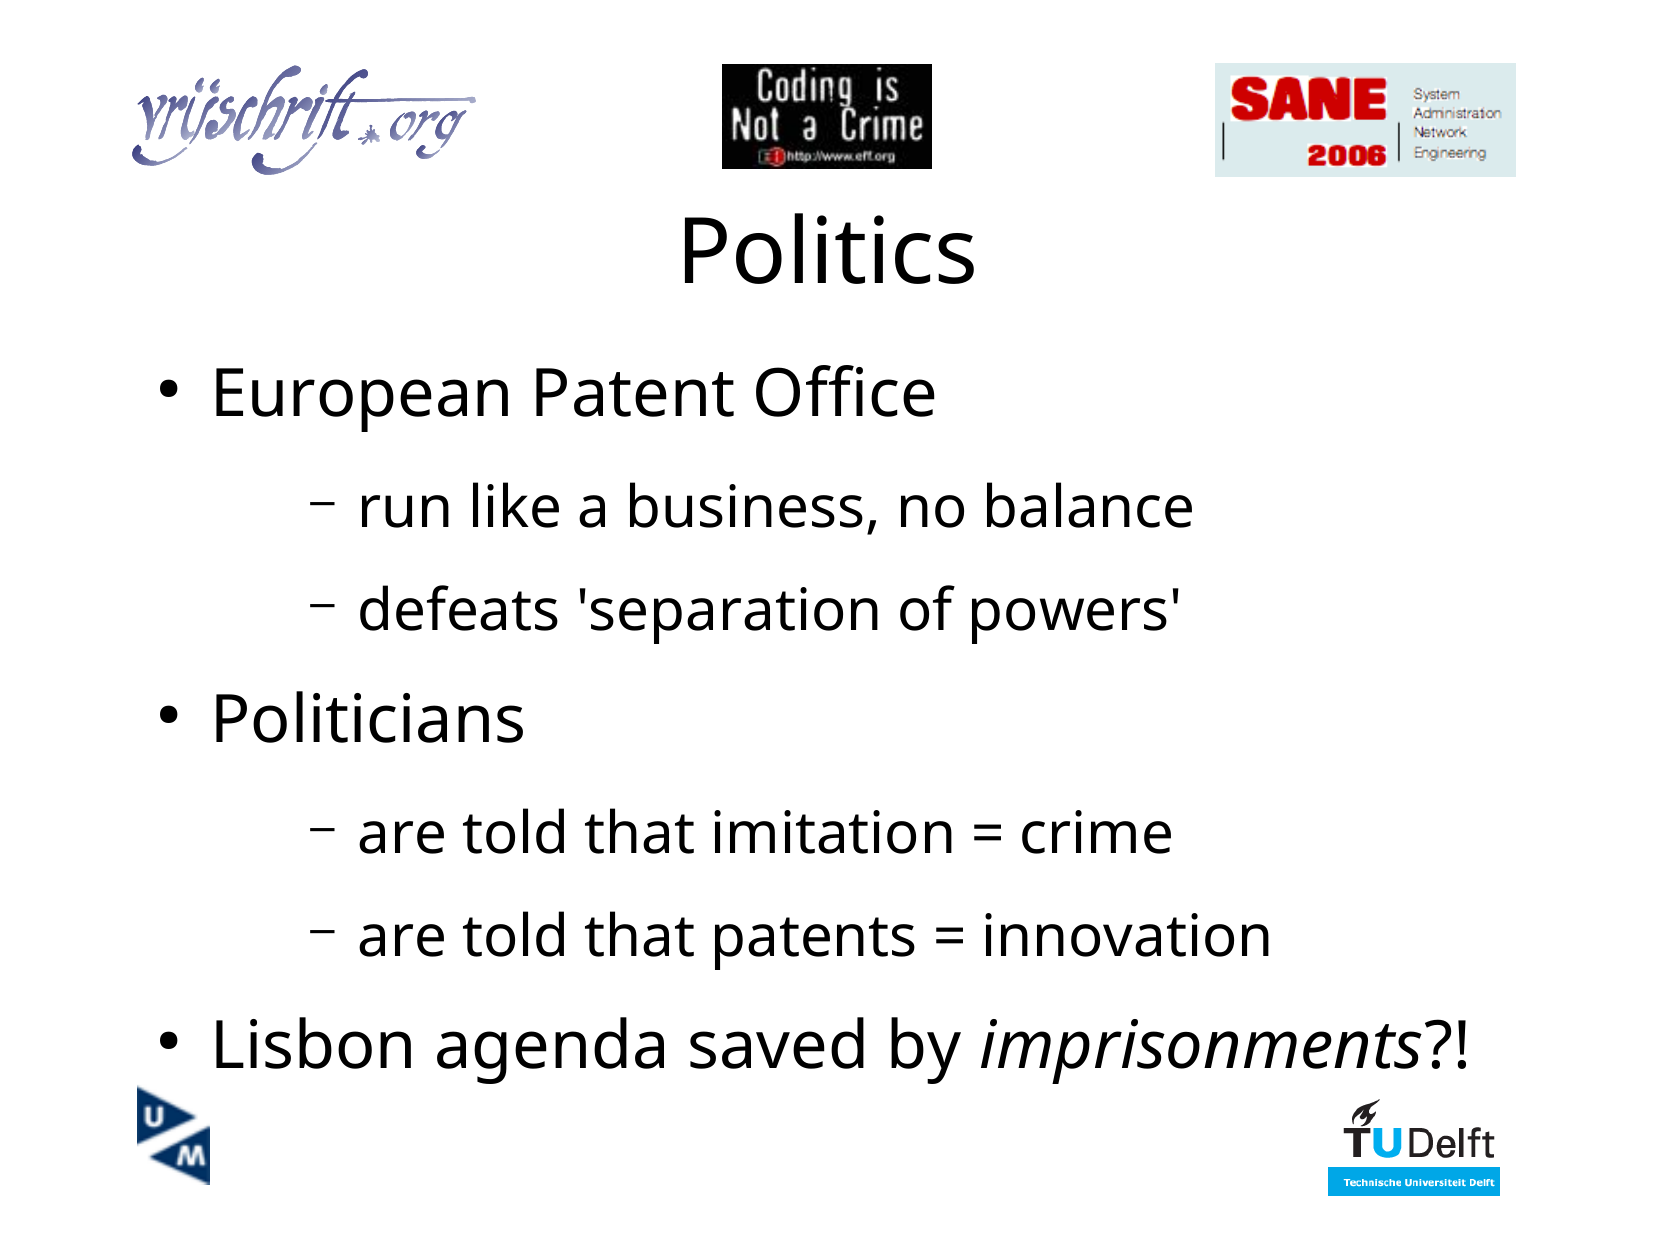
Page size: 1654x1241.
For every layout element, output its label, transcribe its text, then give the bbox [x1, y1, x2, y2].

picture [722, 64, 932, 144]
picture [1383, 1127, 1393, 1151]
picture [1215, 63, 1516, 144]
title Politics [121, 144, 1534, 344]
picture [137, 1127, 210, 1185]
picture [1328, 1127, 1500, 1166]
list European Patent Office run like a business, no balance defeats 'separation of powers' Politicians are told that imitation = crime are told that patents = innovation Lisbon agenda saved by imprisonments?! [121, 344, 1534, 1127]
picture [1478, 1180, 1492, 1185]
